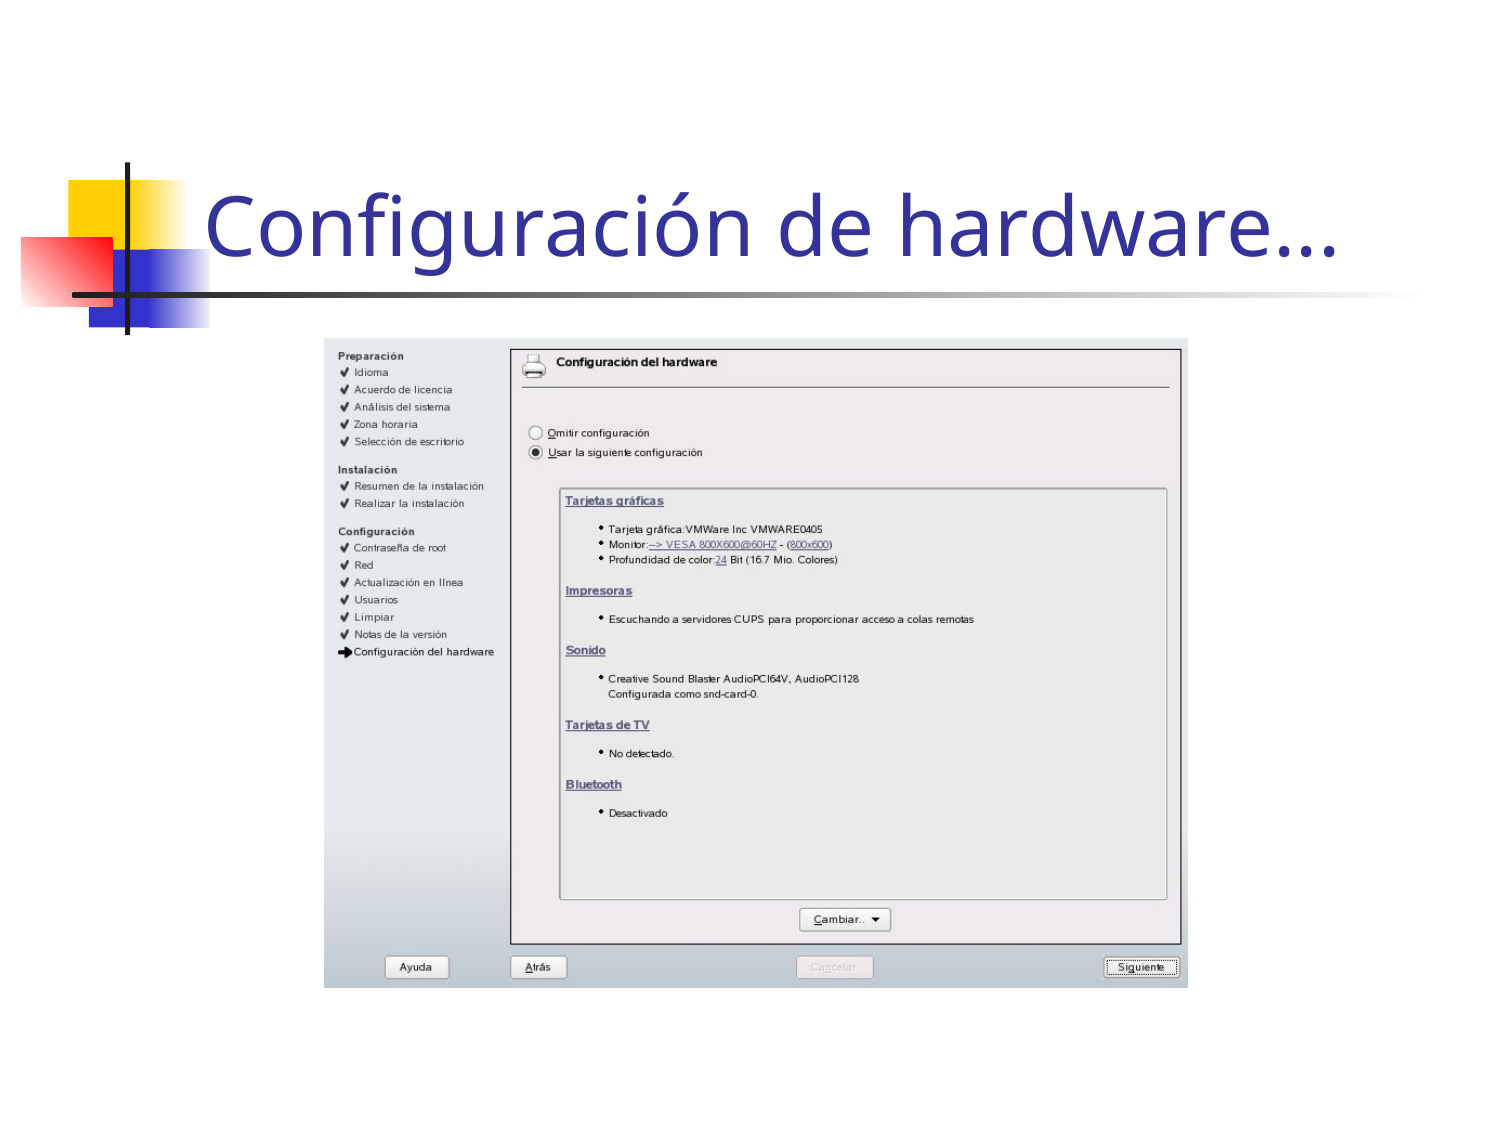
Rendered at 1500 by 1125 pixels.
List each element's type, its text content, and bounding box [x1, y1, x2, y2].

title Configuración de hardware... [188, 101, 1468, 289]
picture [324, 337, 1188, 988]
